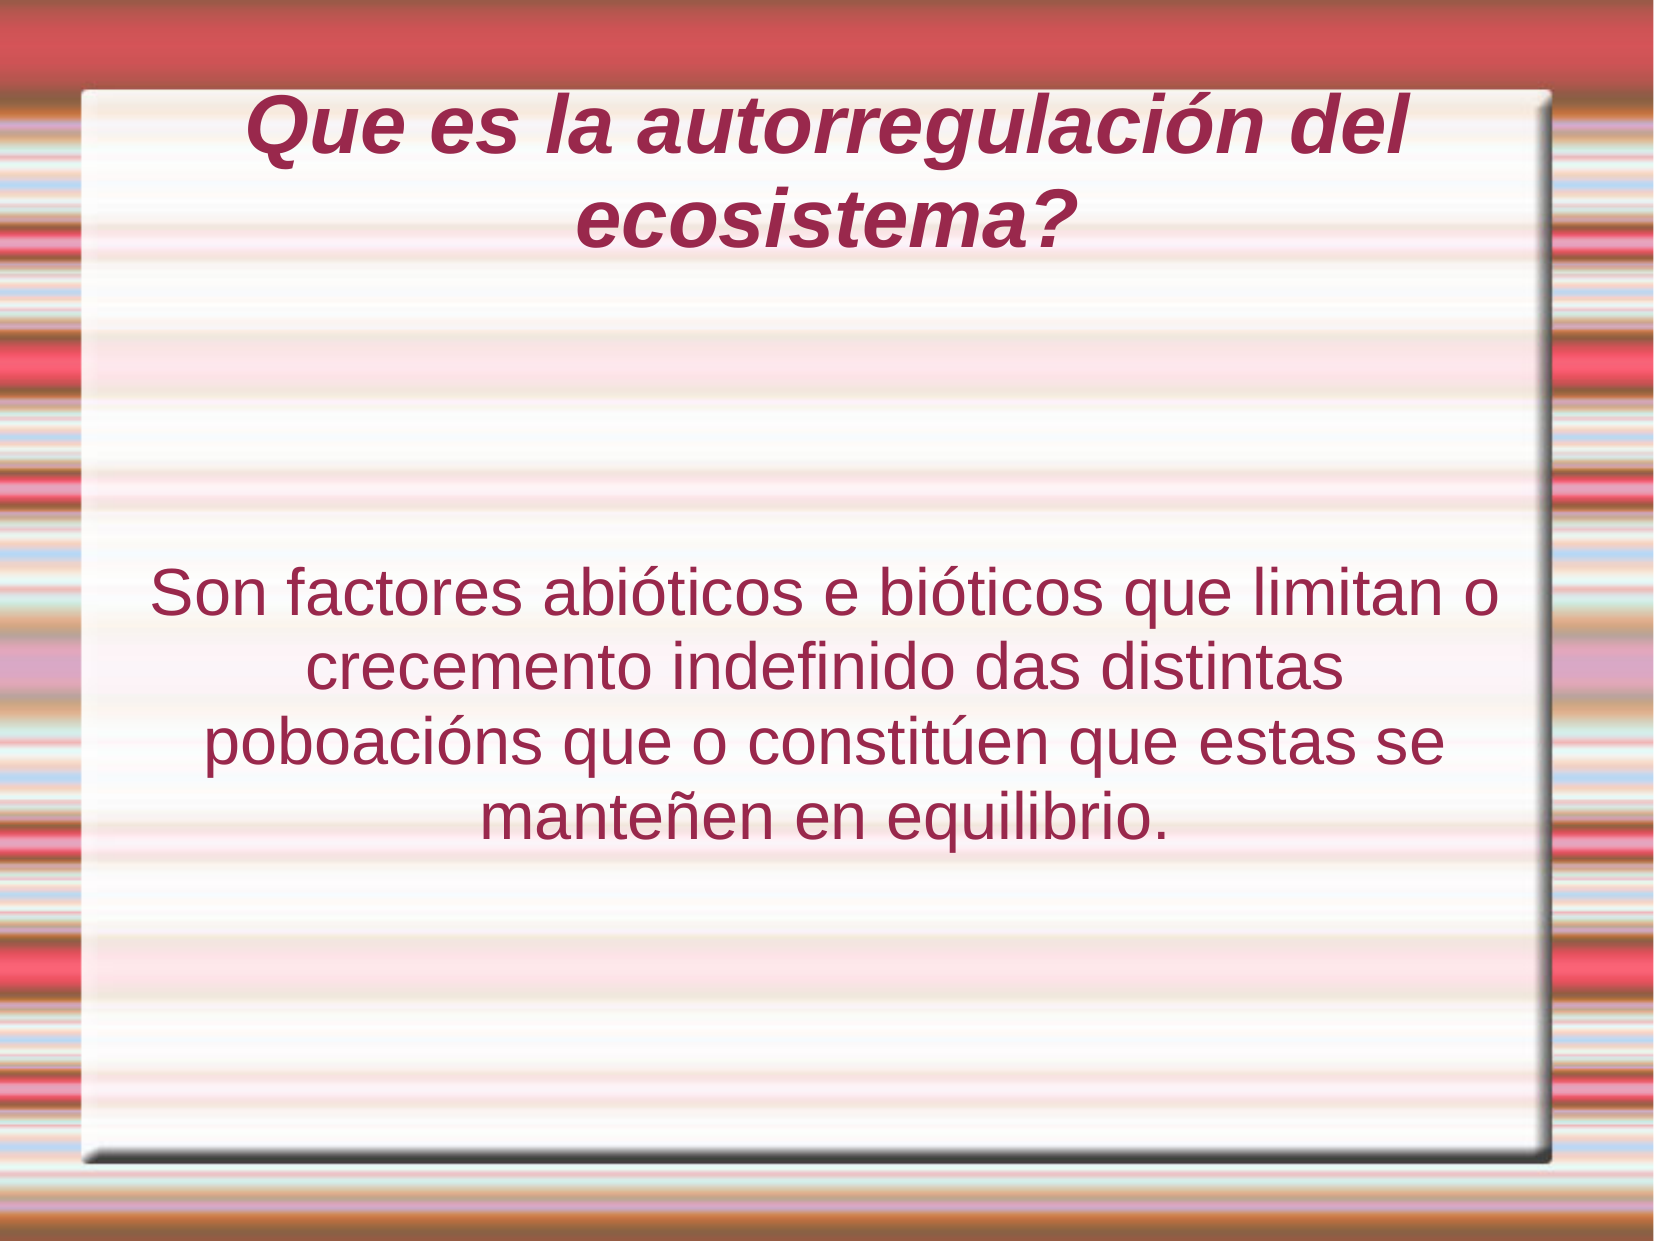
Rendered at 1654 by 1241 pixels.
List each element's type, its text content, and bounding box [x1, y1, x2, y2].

title Que es la autorregulación del ecosistema? [121, 78, 1534, 358]
subtitle Son factores abióticos e bióticos que limitan o crecemento indefinido das distintas poboacións que o constitúen que estas se manteñen en equilibrio. [134, 358, 1516, 1133]
picture [0, 0, 1654, 1241]
